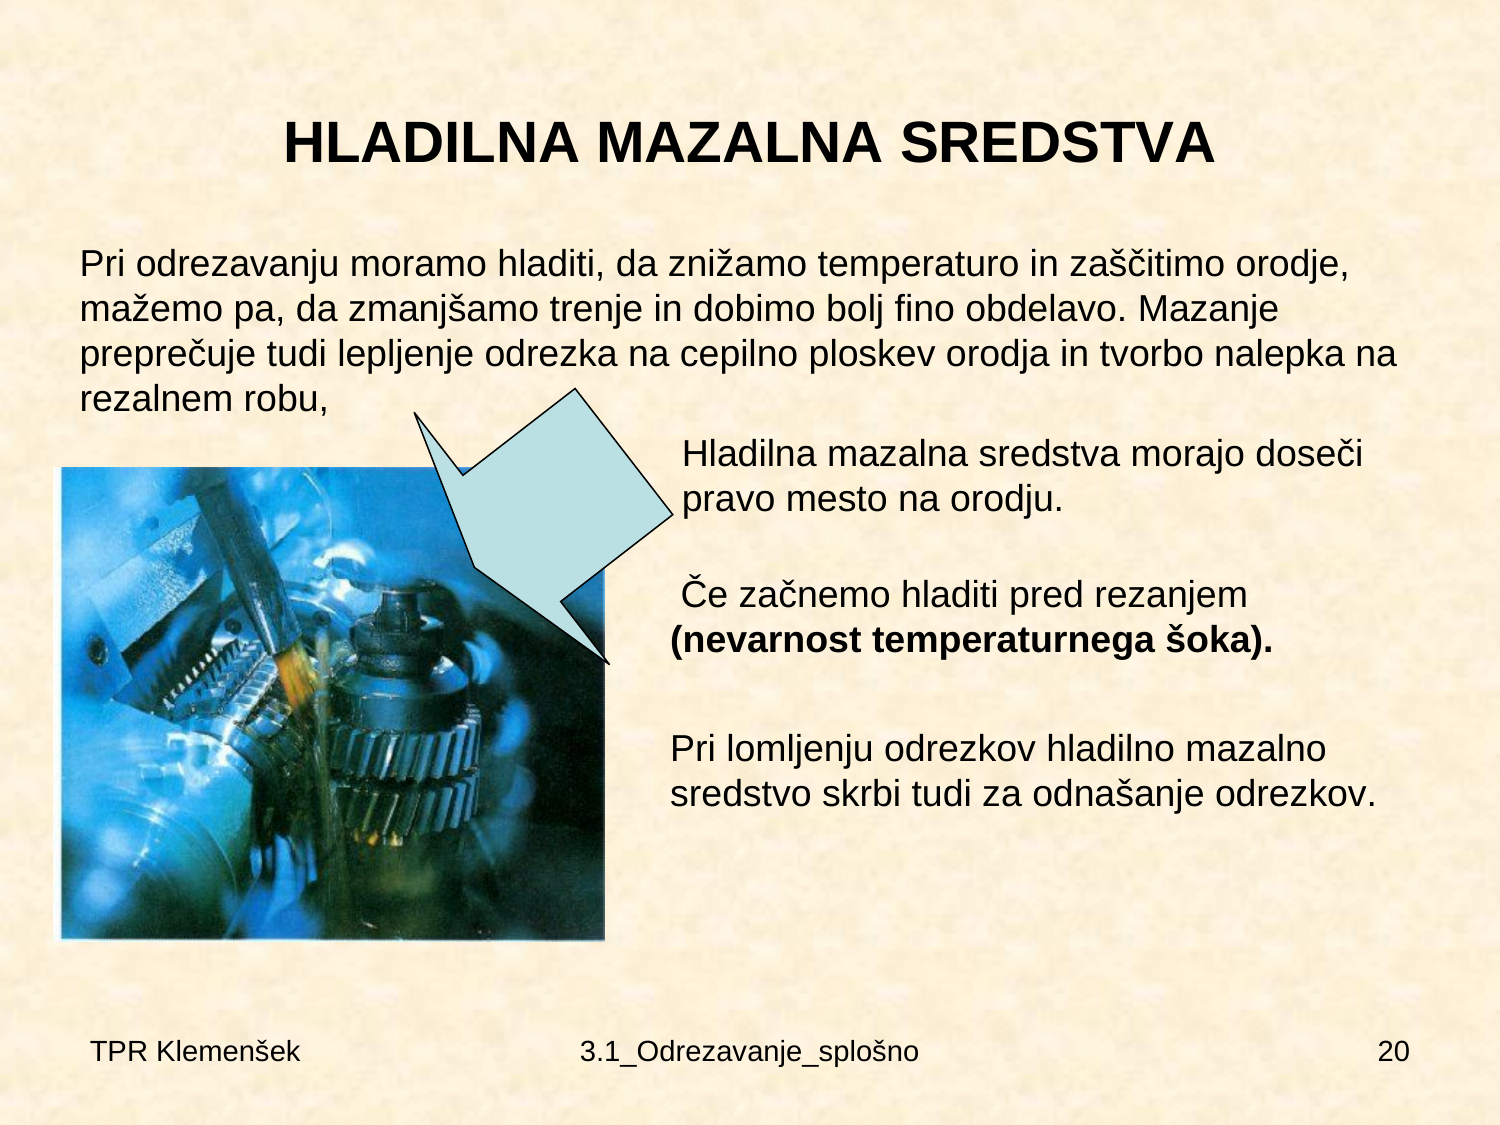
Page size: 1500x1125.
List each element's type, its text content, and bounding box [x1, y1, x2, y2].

text_box Pri odrezavanju moramo hladiti, da znižamo temperaturo in zaščitimo orodje, mažemo pa, da zmanjšamo trenje in dobimo bolj fino obdelavo. Mazanje preprečuje tudi lepljenje odrezka na cepilno ploskev orodja in tvorbo nalepka na rezalnem robu, [64, 231, 1465, 428]
text_box Pri lomljenju odrezkov hladilno mazalno sredstvo skrbi tudi za odnašanje odrezkov. [655, 715, 1461, 822]
text_box TPR Klemenšek [74, 1024, 426, 1103]
picture [0, 0, 1500, 1125]
text_box Če začnemo hladiti pred rezanjem (nevarnost temperaturnega šoka). [655, 562, 1461, 668]
title HLADILNA MAZALNA SREDSTVA [75, 45, 1426, 231]
text_box Hladilna mazalna sredstva morajo doseči pravo mesto na orodju. [667, 420, 1472, 527]
text_box [414, 388, 673, 665]
text_box <number> [1074, 1024, 1426, 1103]
text_box 3.1_Odrezavanje_splošno [512, 1024, 988, 1103]
